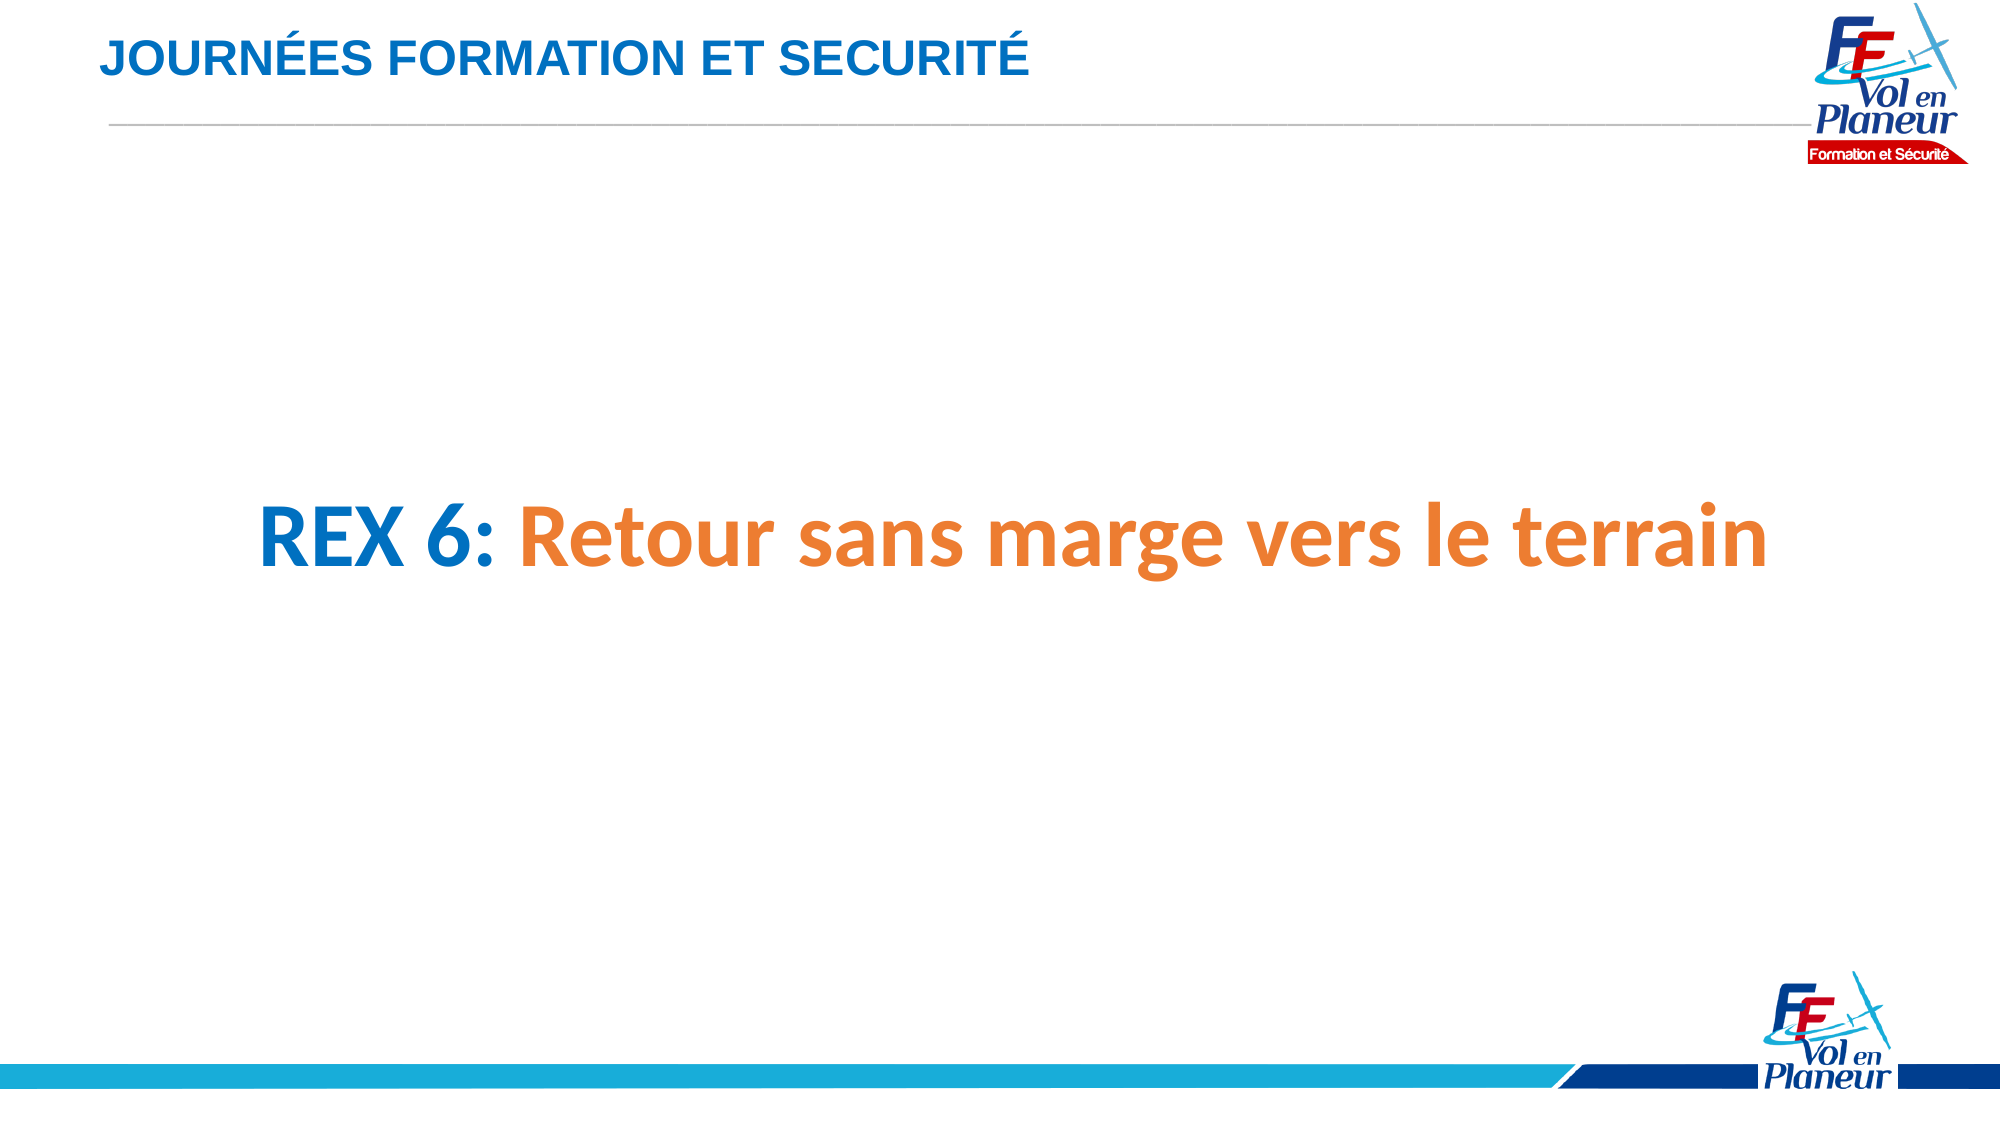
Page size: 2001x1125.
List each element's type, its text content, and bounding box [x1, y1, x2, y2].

text_box REX 6: Retour sans marge vers le terrain [243, 467, 1850, 702]
picture [1759, 2, 2000, 165]
list JOURNÉES FORMATION ET SECURITÉ [70, 24, 1547, 93]
picture [0, 959, 2000, 1125]
